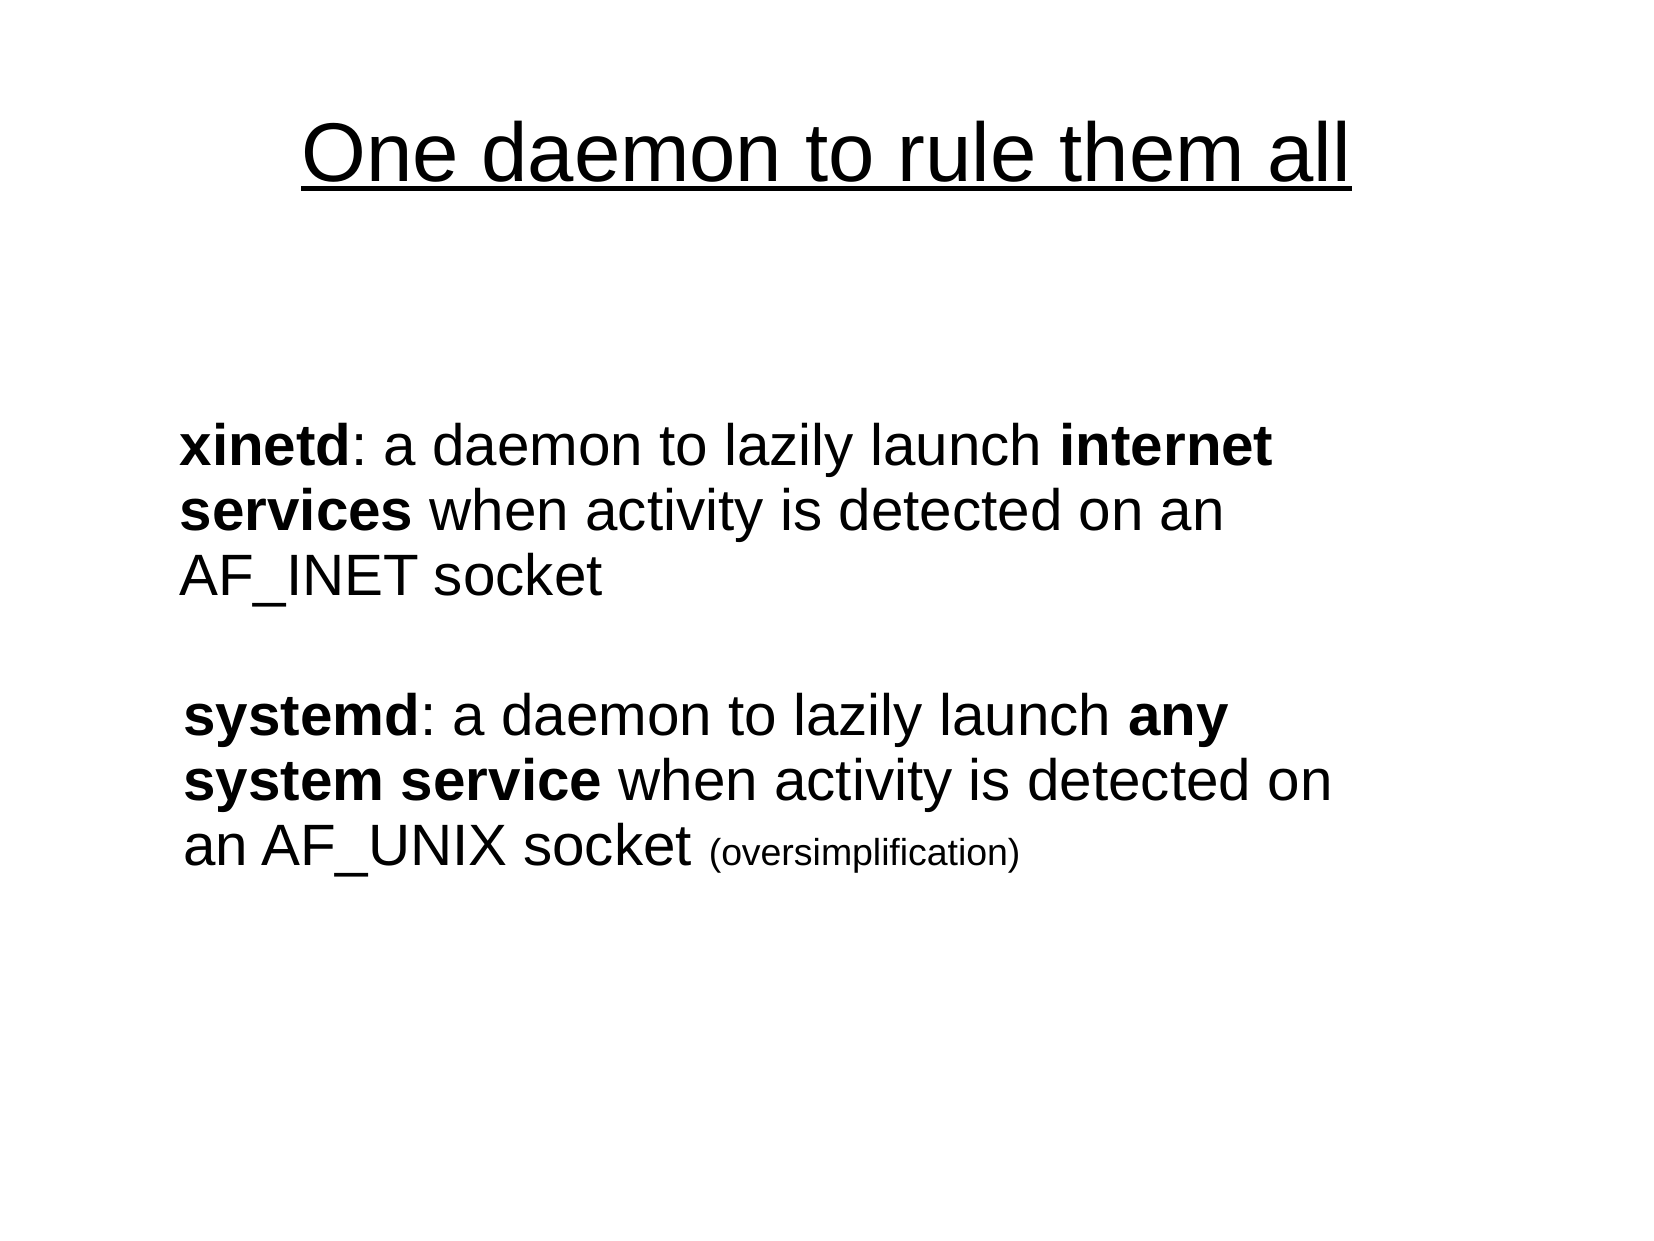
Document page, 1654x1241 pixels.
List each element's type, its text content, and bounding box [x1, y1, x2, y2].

text_box xinetd: a daemon to lazily launch internet services when activity is detected on an AF_INET socket [165, 405, 1366, 514]
text_box systemd: a daemon to lazily launch any system service when activity is detected on an AF_UNIX socket (oversimplification) [168, 675, 1369, 781]
title One daemon to rule them all [82, 49, 1571, 257]
